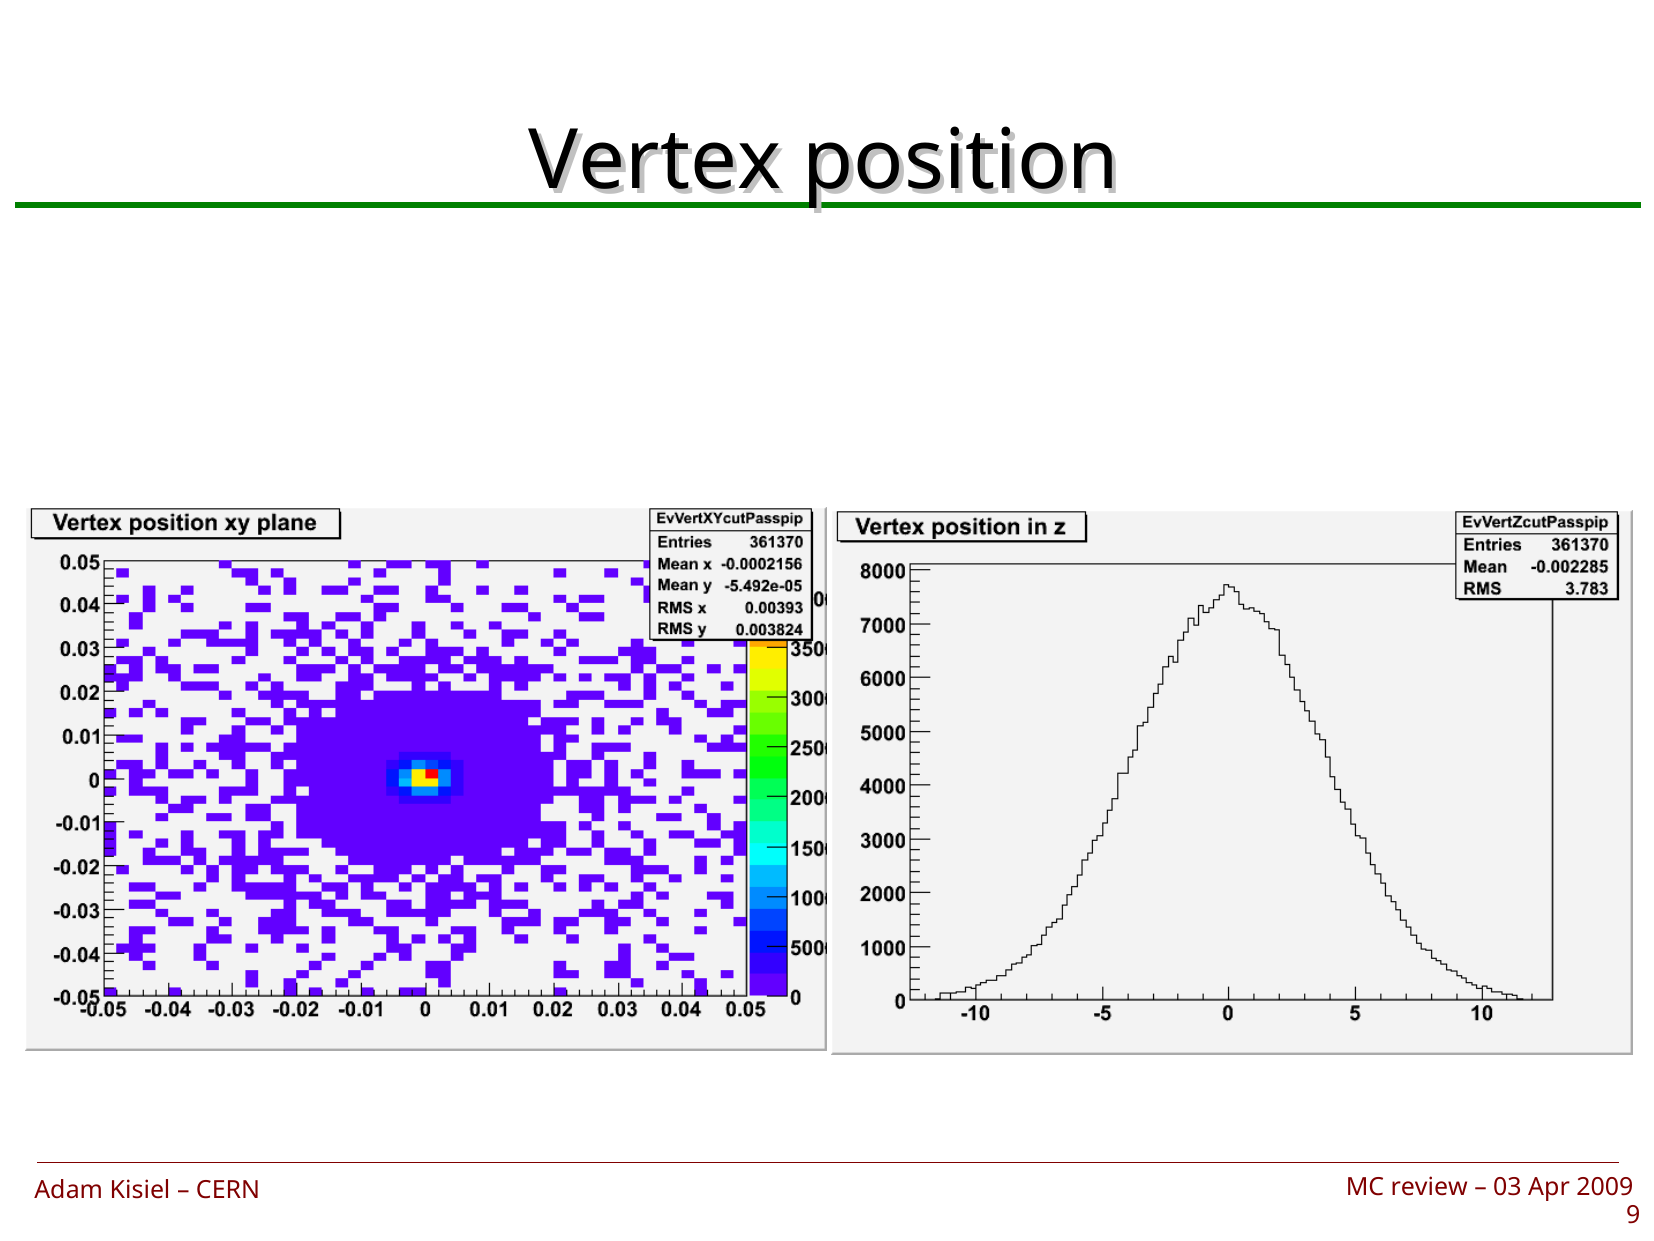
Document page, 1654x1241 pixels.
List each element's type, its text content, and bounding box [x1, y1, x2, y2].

picture [830, 509, 1633, 1055]
title Vertex position [118, 52, 1530, 261]
picture [24, 506, 827, 1051]
